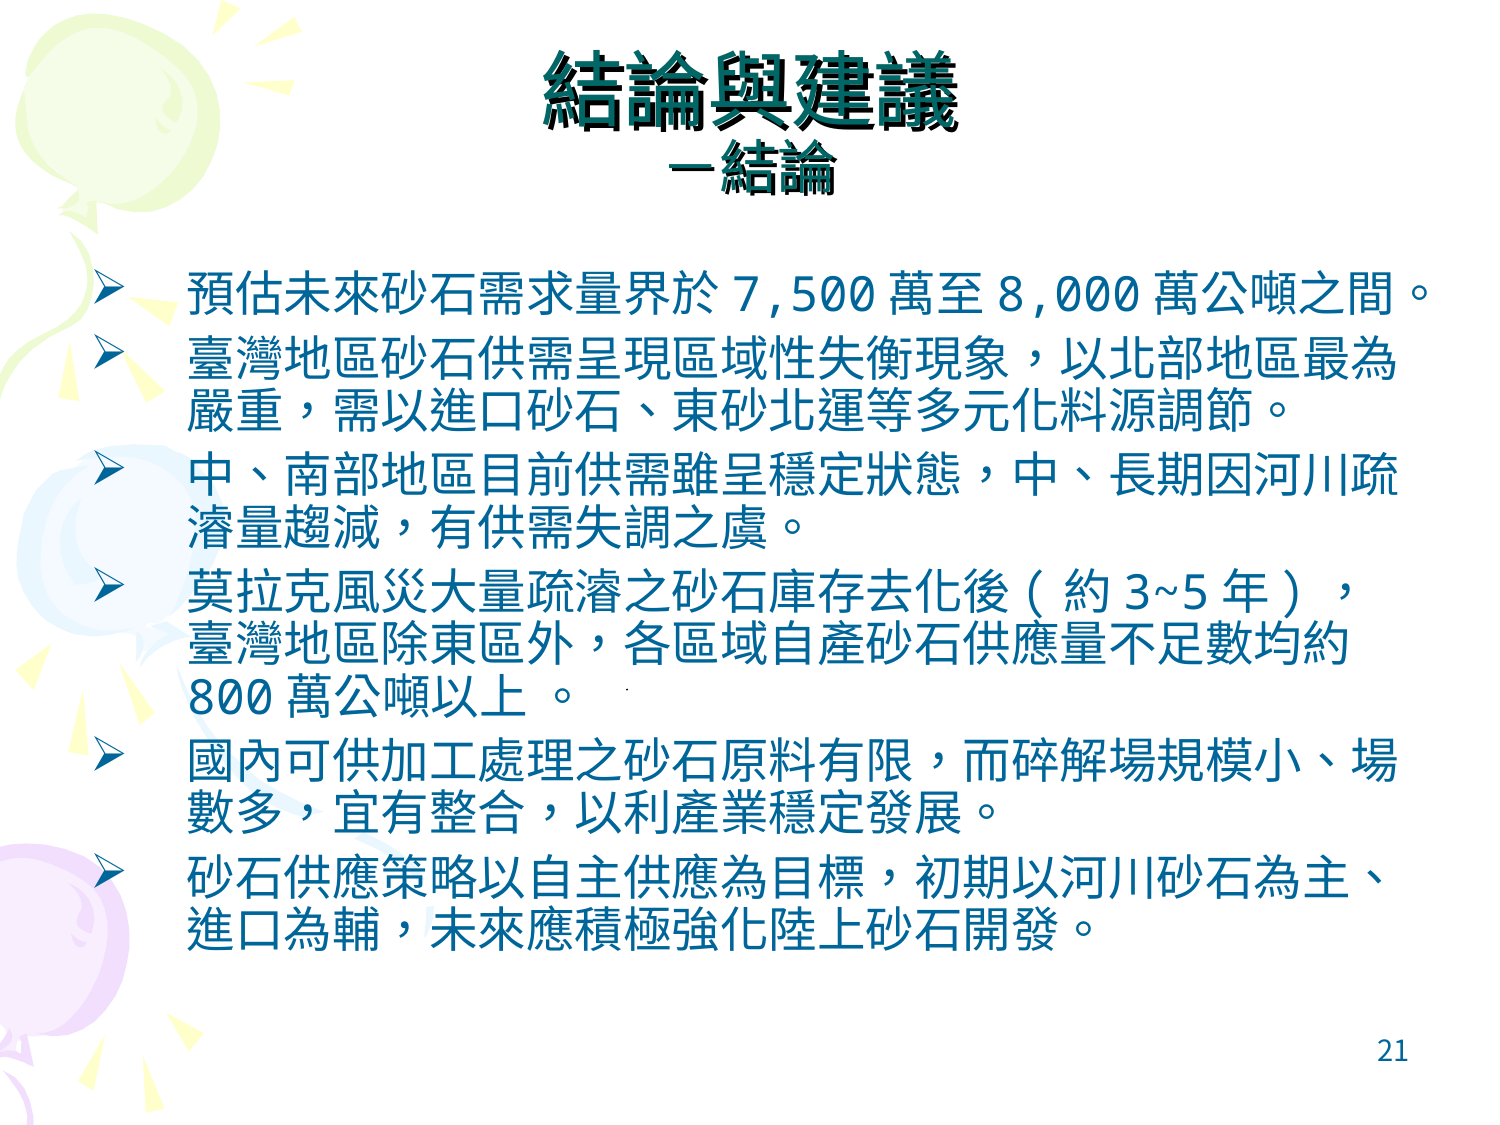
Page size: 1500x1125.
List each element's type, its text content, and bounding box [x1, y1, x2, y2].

list 預估未來砂石需求量界於7,500萬至8,000萬公噸之間。 臺灣地區砂石供需呈現區域性失衡現象，以北部地區最為嚴重，需以進口砂石、東砂北運等多元化料源調節。 中、南部地區目前供需雖呈穩定狀態，中、長期因河川疏濬量趨減，有供需失調之虞。 莫拉克風災大量疏濬之砂石庫存去化後(約3~5年)，臺灣地區除東區外，各區域自產砂石供應量不足數均約800萬公噸以上 。 國內可供加工處理之砂石原料有限，而碎解場規模小、場數多，宜有整合，以利產業穩定發展。 砂石供應策略以自主供應為目標，初期以河川砂石為主、進口為輔，未來應積極強化陸上砂石開發。 [75, 262, 1426, 994]
title 結論與建議 －結論 [72, 16, 1426, 233]
text_box <編號> [1074, 1024, 1426, 1100]
